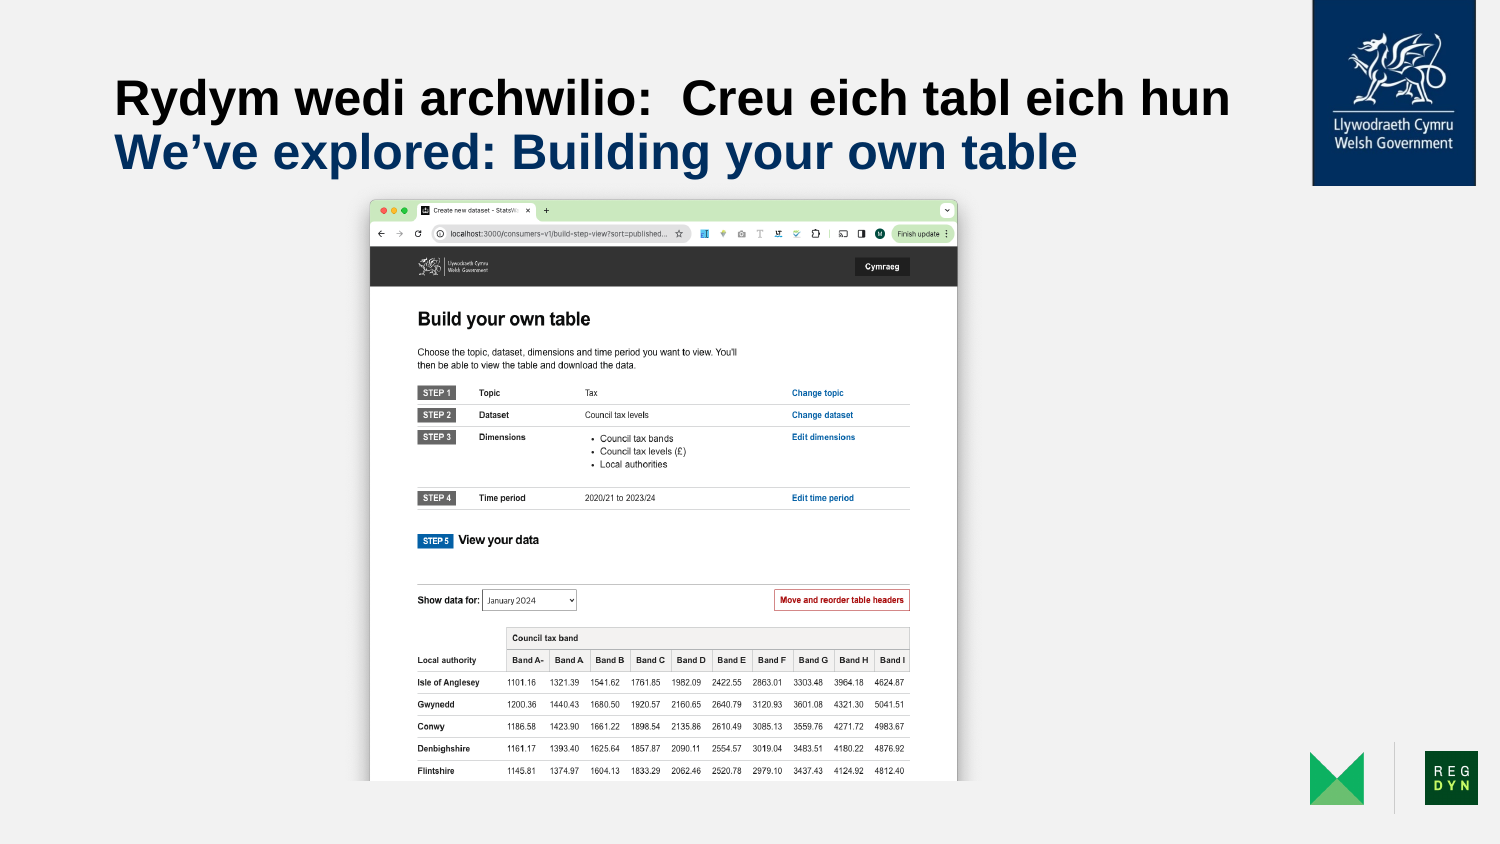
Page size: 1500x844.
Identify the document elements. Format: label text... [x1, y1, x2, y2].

title Rydym wedi archwilio: Creu eich tabl eich hun We’ve explored: Building your own table [103, 44, 1397, 209]
picture [341, 209, 986, 781]
picture [1425, 751, 1478, 805]
picture [1310, 752, 1364, 805]
